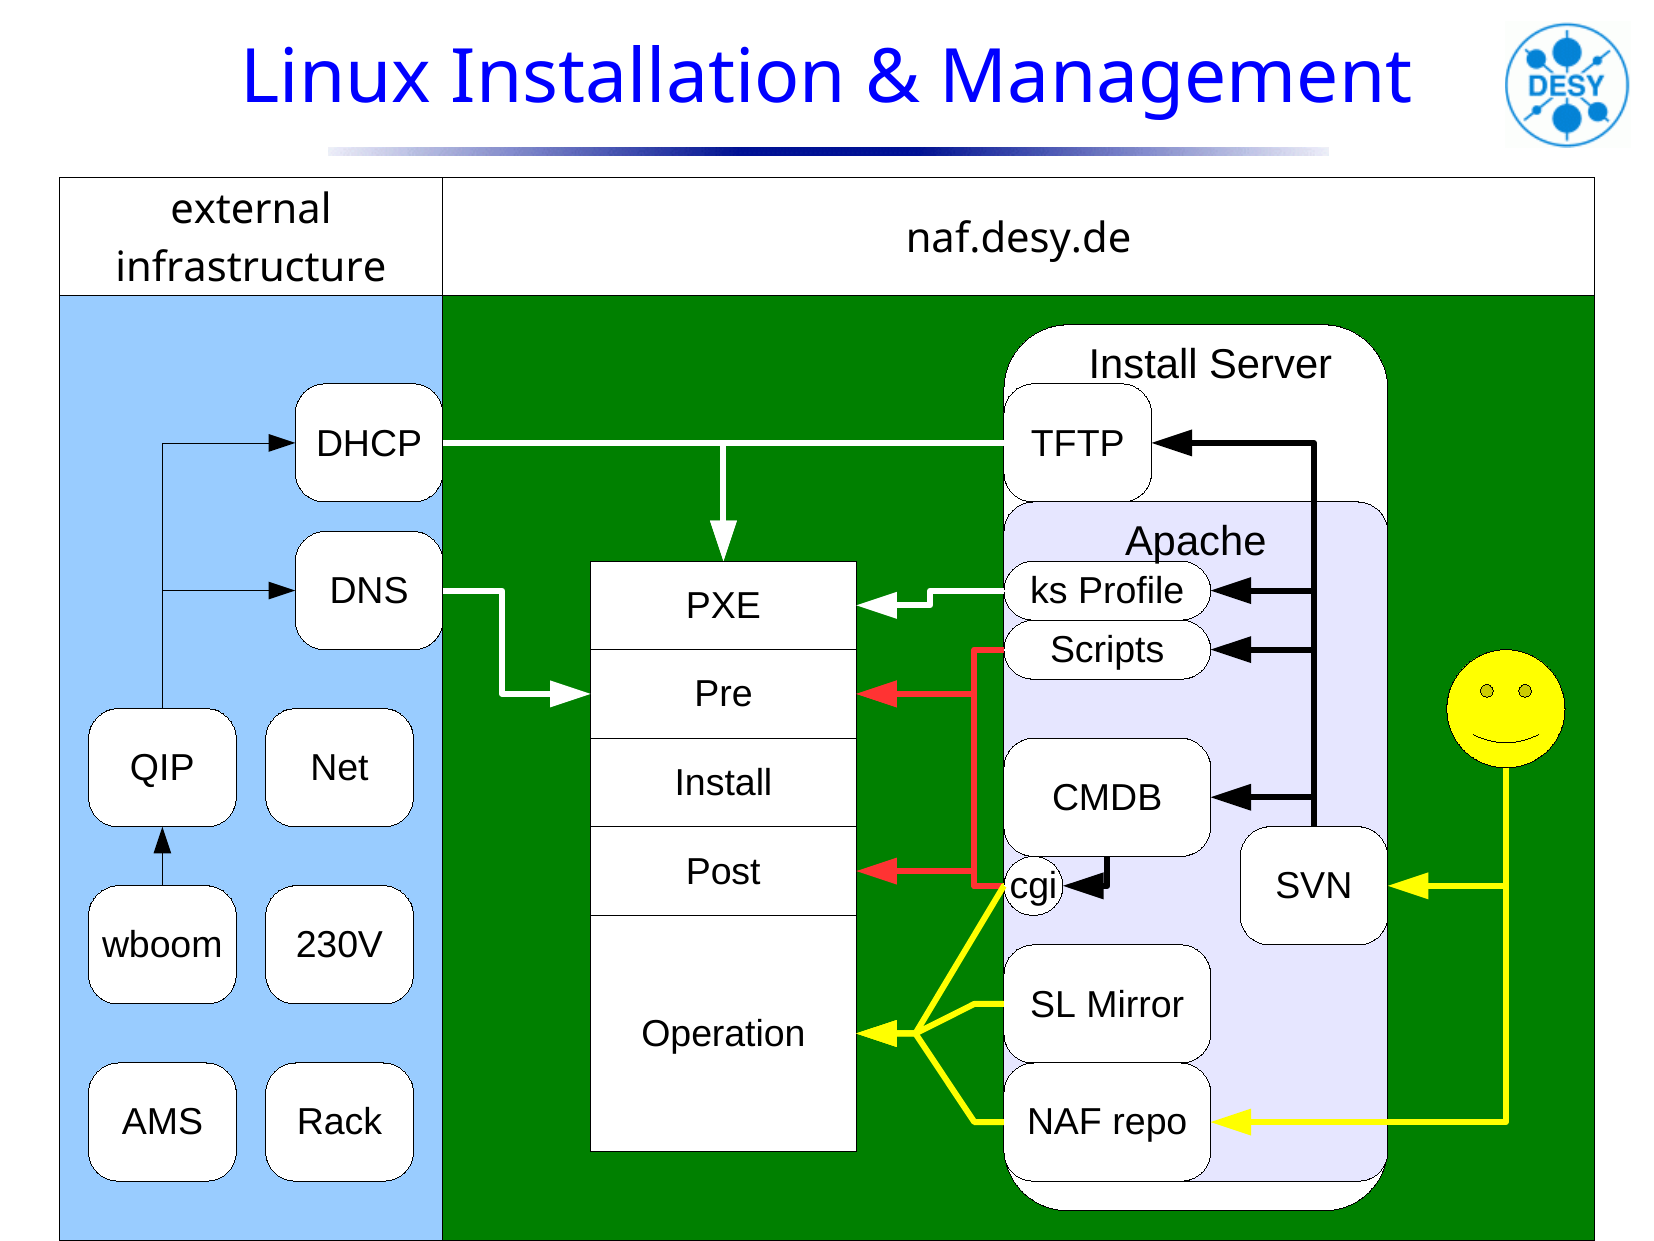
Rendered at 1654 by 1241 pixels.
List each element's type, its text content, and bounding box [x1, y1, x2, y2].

picture [1505, 21, 1631, 148]
text_box external infrastructure [59, 177, 442, 296]
picture [328, 147, 1329, 156]
text_box DHCP [295, 383, 443, 502]
text_box AMS [88, 1062, 237, 1182]
text_box Operation [590, 915, 857, 1152]
text_box Net [265, 708, 414, 827]
text_box 230V [265, 885, 414, 1004]
text_box Install [590, 738, 857, 827]
text_box QIP [88, 708, 237, 827]
text_box Apache [1033, 510, 1359, 572]
text_box PXE [590, 561, 857, 649]
text_box SVN [1240, 826, 1388, 945]
text_box Rack [265, 1062, 414, 1182]
text_box [59, 296, 1595, 1241]
text_box CMDB [1003, 738, 1211, 857]
text_box cgi [1004, 856, 1063, 916]
text_box wboom [88, 885, 237, 1004]
text_box Install Server [1033, 333, 1388, 395]
text_box TFTP [1003, 383, 1152, 502]
text_box NAF repo [1003, 1062, 1211, 1182]
text_box ks Profile [1004, 561, 1211, 620]
text_box Scripts [1004, 620, 1211, 680]
title Linux Installation & Management [147, 7, 1506, 141]
text_box Post [590, 827, 857, 915]
text_box naf.desy.de [442, 177, 1595, 296]
text_box SL Mirror [1003, 944, 1211, 1063]
text_box DNS [295, 531, 443, 650]
text_box Pre [590, 649, 857, 738]
